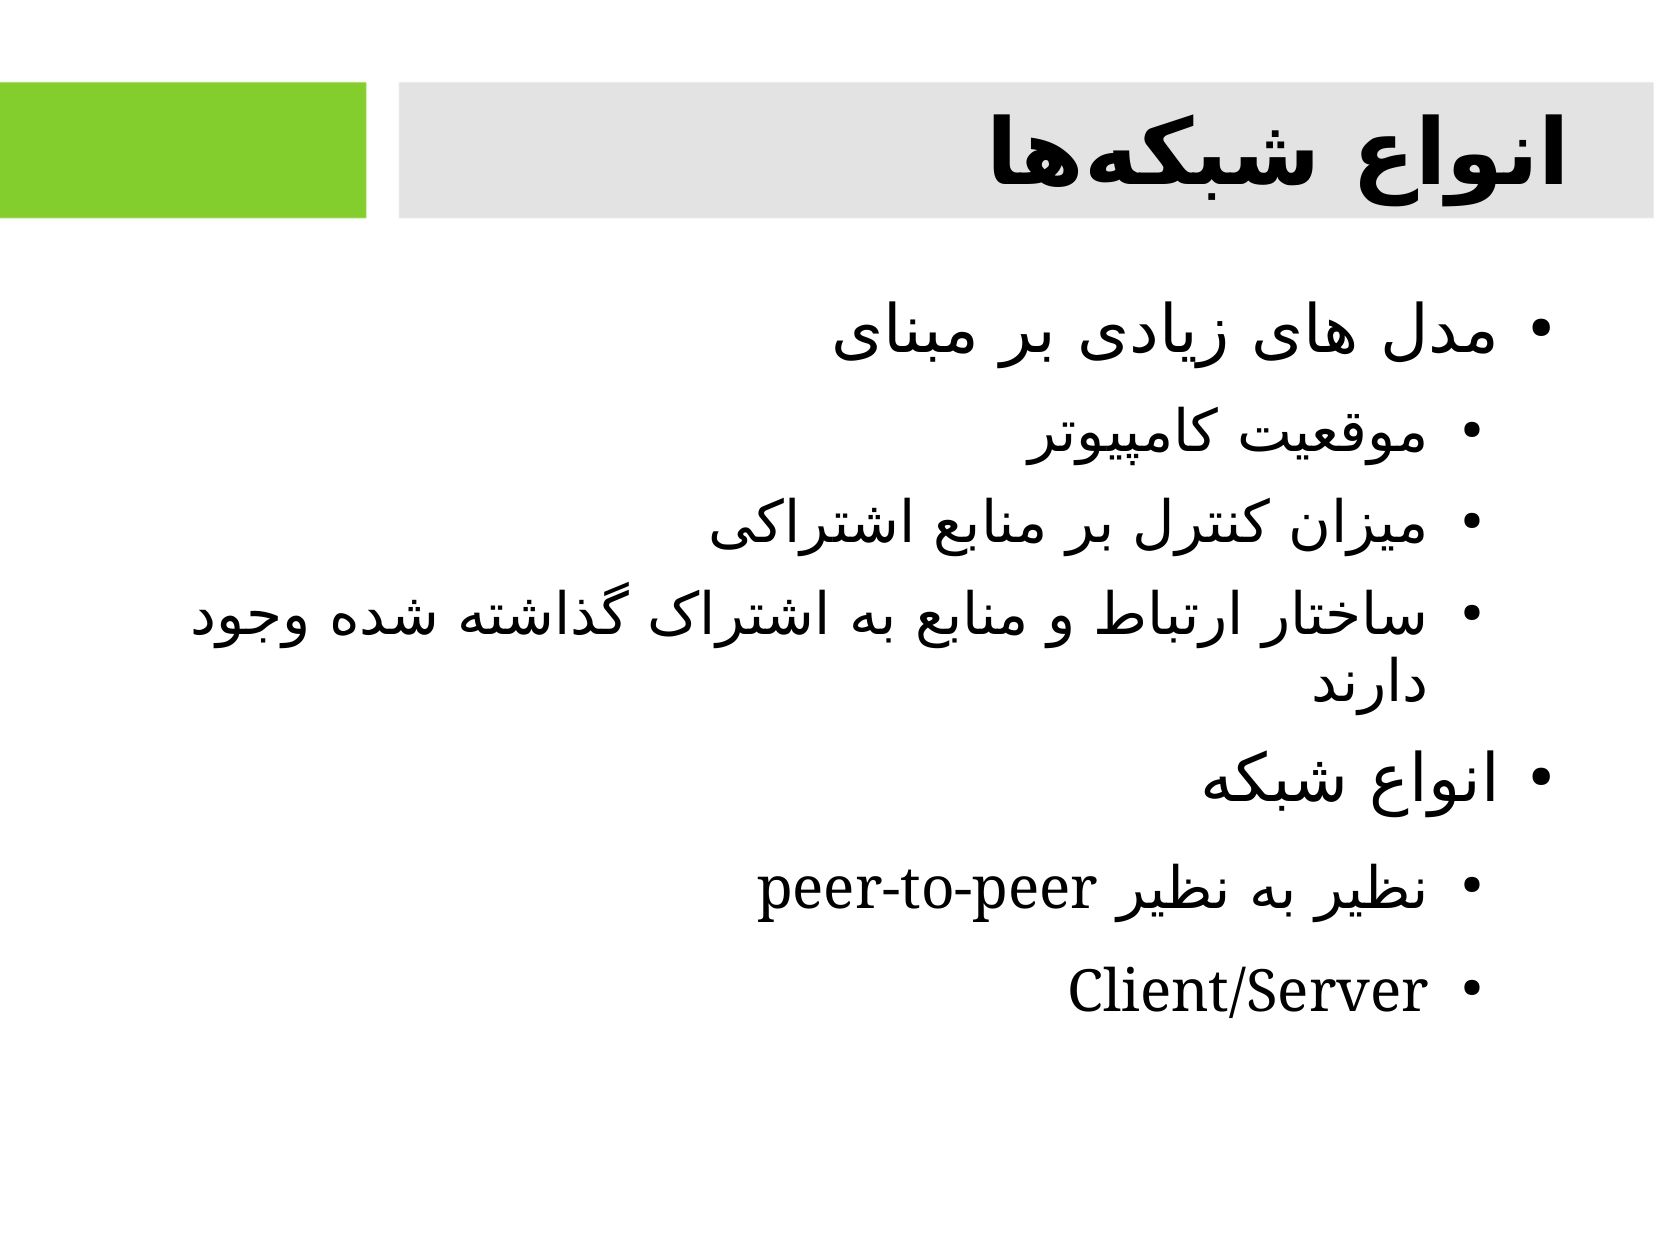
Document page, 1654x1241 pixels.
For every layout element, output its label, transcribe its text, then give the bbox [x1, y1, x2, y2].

title انواع شبکه‌ها [82, 49, 1571, 257]
list مدل های زیادی بر مبنای موقعیت کامپیوتر میزان کنترل بر منابع اشتراکی ساختار ارتباط و منابع به اشتراک گذاشته شده وجود دارند انواع شبکه نظیر به نظیر peer-to-peer Client/Server [82, 290, 1571, 1109]
picture [0, 0, 1654, 1241]
